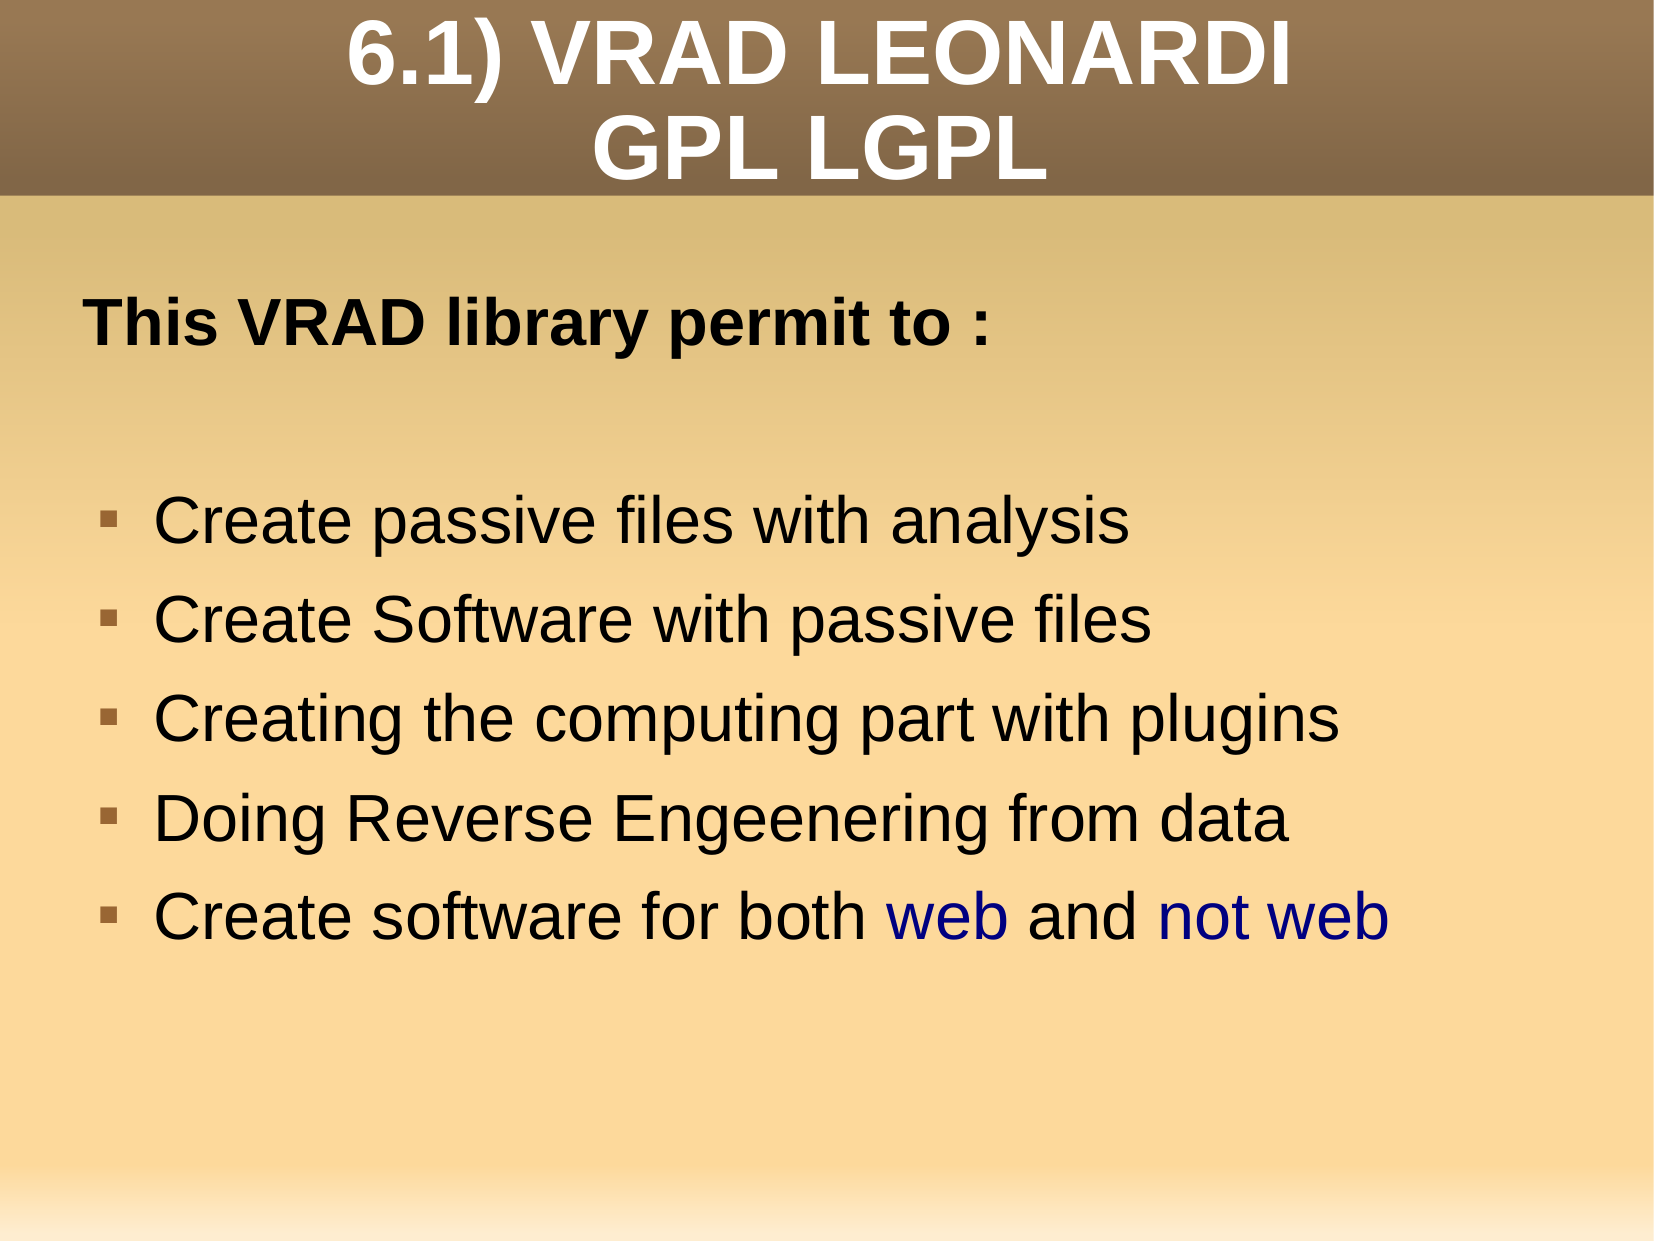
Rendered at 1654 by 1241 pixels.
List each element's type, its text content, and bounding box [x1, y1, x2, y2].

picture [0, 0, 1654, 1241]
title 6.1) VRAD LEONARDI GPL LGPL [76, 4, 1565, 203]
list This VRAD library permit to : Create passive files with analysis Create Software with passive files Creating the computing part with plugins Doing Reverse Engeenering from data Create software for both web and not web [82, 290, 1571, 1094]
